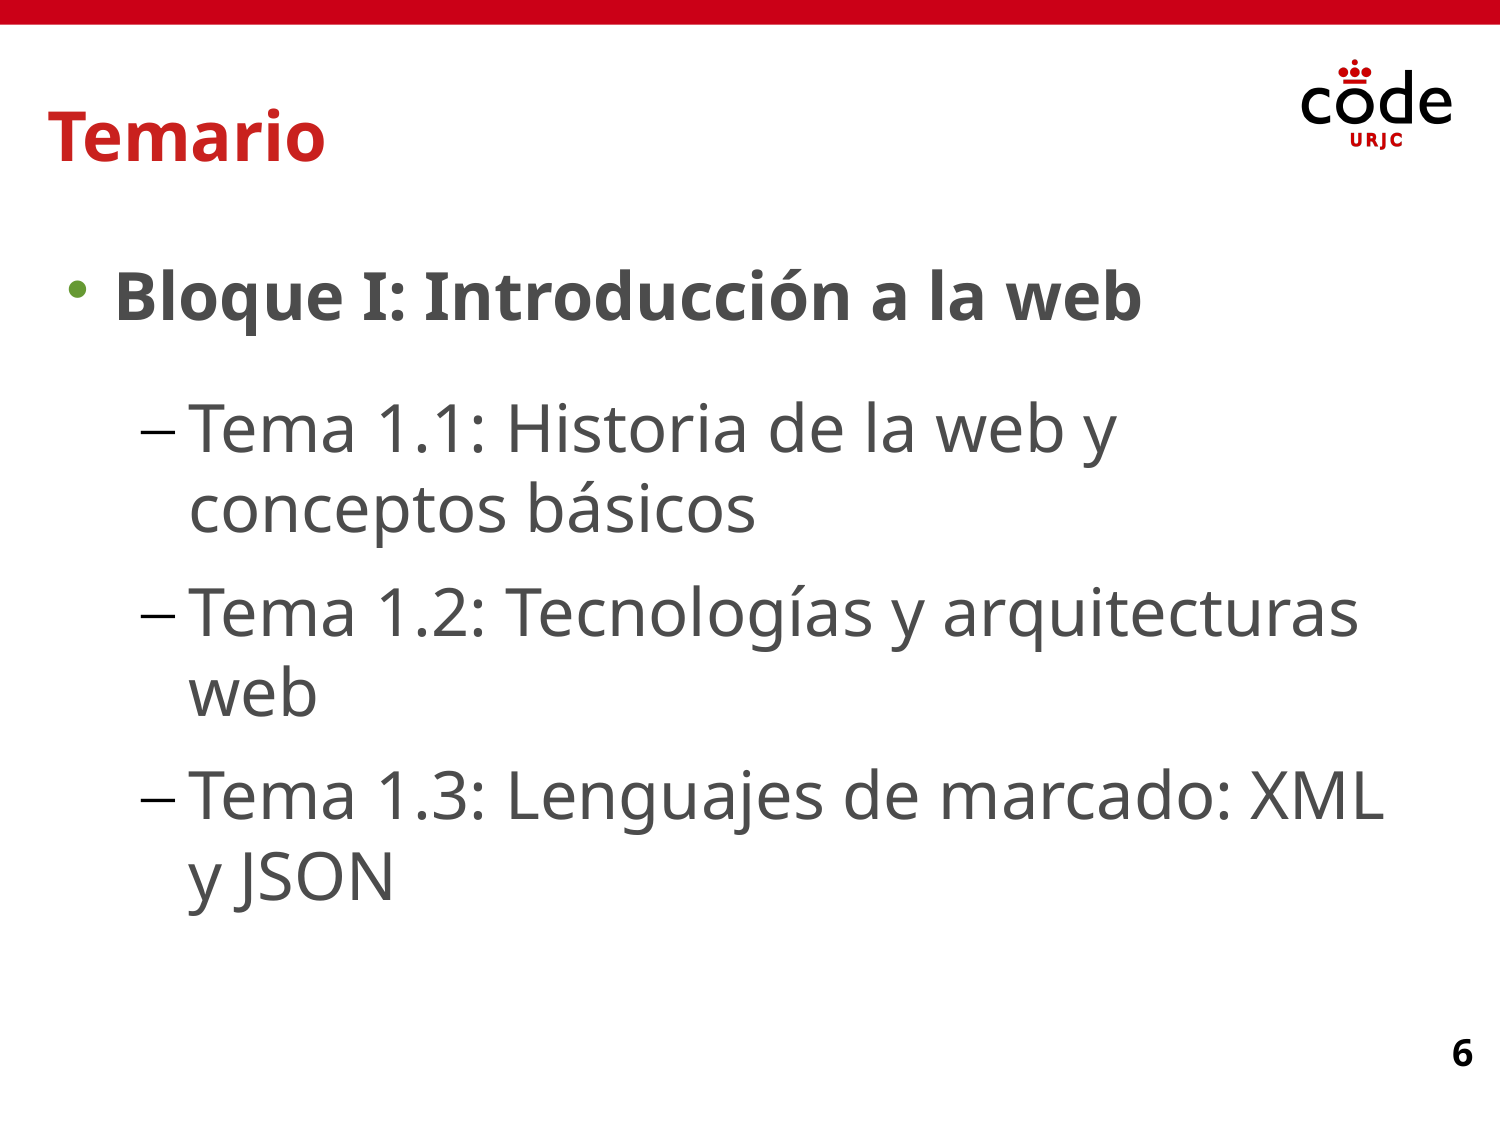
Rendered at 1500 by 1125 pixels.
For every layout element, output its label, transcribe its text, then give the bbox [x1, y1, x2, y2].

picture [1284, 50, 1468, 161]
title Temario [32, 79, 1383, 189]
list Bloque I: Introducción a la web Tema 1.1: Historia de la web y conceptos básicos Tema 1.2: Tecnologías y arquitecturas web Tema 1.3: Lenguajes de marcado: XML y JSON [51, 259, 1436, 1013]
